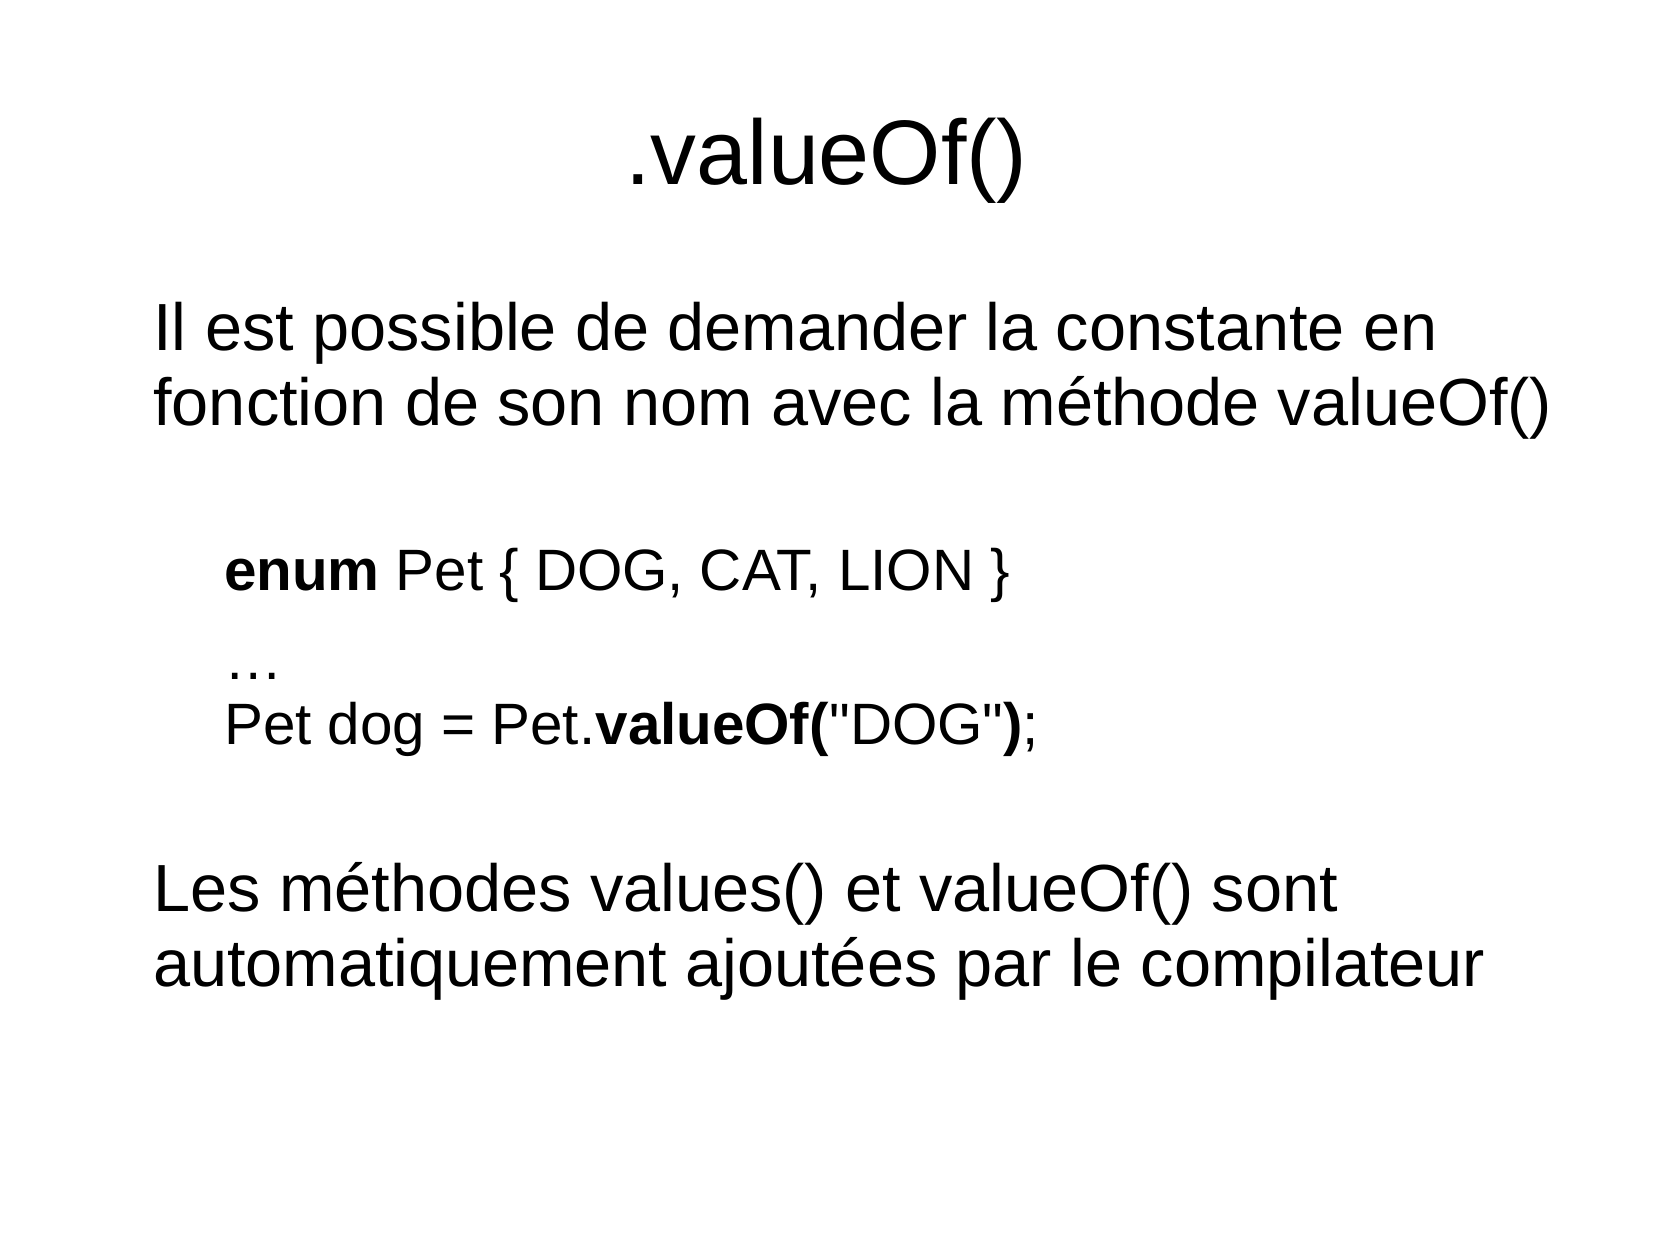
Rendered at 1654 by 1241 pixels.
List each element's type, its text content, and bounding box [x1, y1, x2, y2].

list Il est possible de demander la constante en fonction de son nom avec la méthode valueOf() enum Pet { DOG, CAT, LION } … Pet dog = Pet.valueOf("DOG"); Les méthodes values() et valueOf() sont automatiquement ajoutées par le compilateur [82, 290, 1571, 1010]
title .valueOf() [82, 49, 1571, 257]
